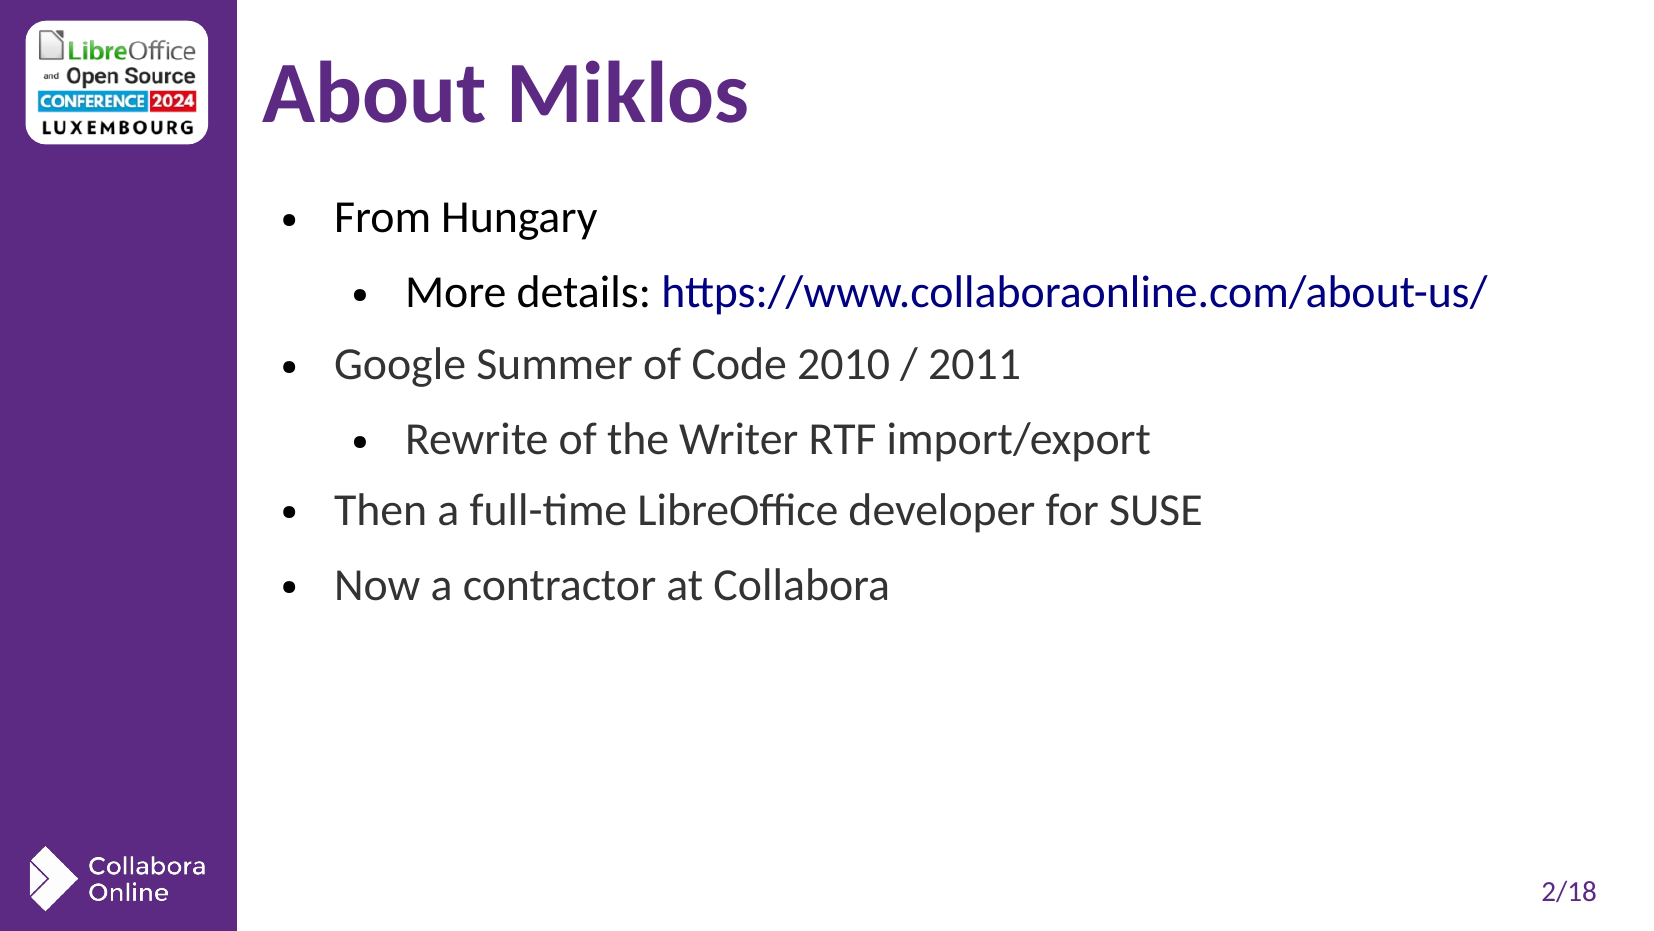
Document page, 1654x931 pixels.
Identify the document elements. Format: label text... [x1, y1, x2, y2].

picture [25, 841, 209, 916]
list From Hungary More details: https://www.collaboraonline.com/about-us/ Google Summer of Code 2010 / 2011 Rewrite of the Writer RTF import/export Then a full-time LibreOffice developer for SUSE Now a contractor at Collabora [263, 187, 1605, 856]
picture [34, 26, 200, 139]
title About Miklos [262, 13, 1644, 145]
